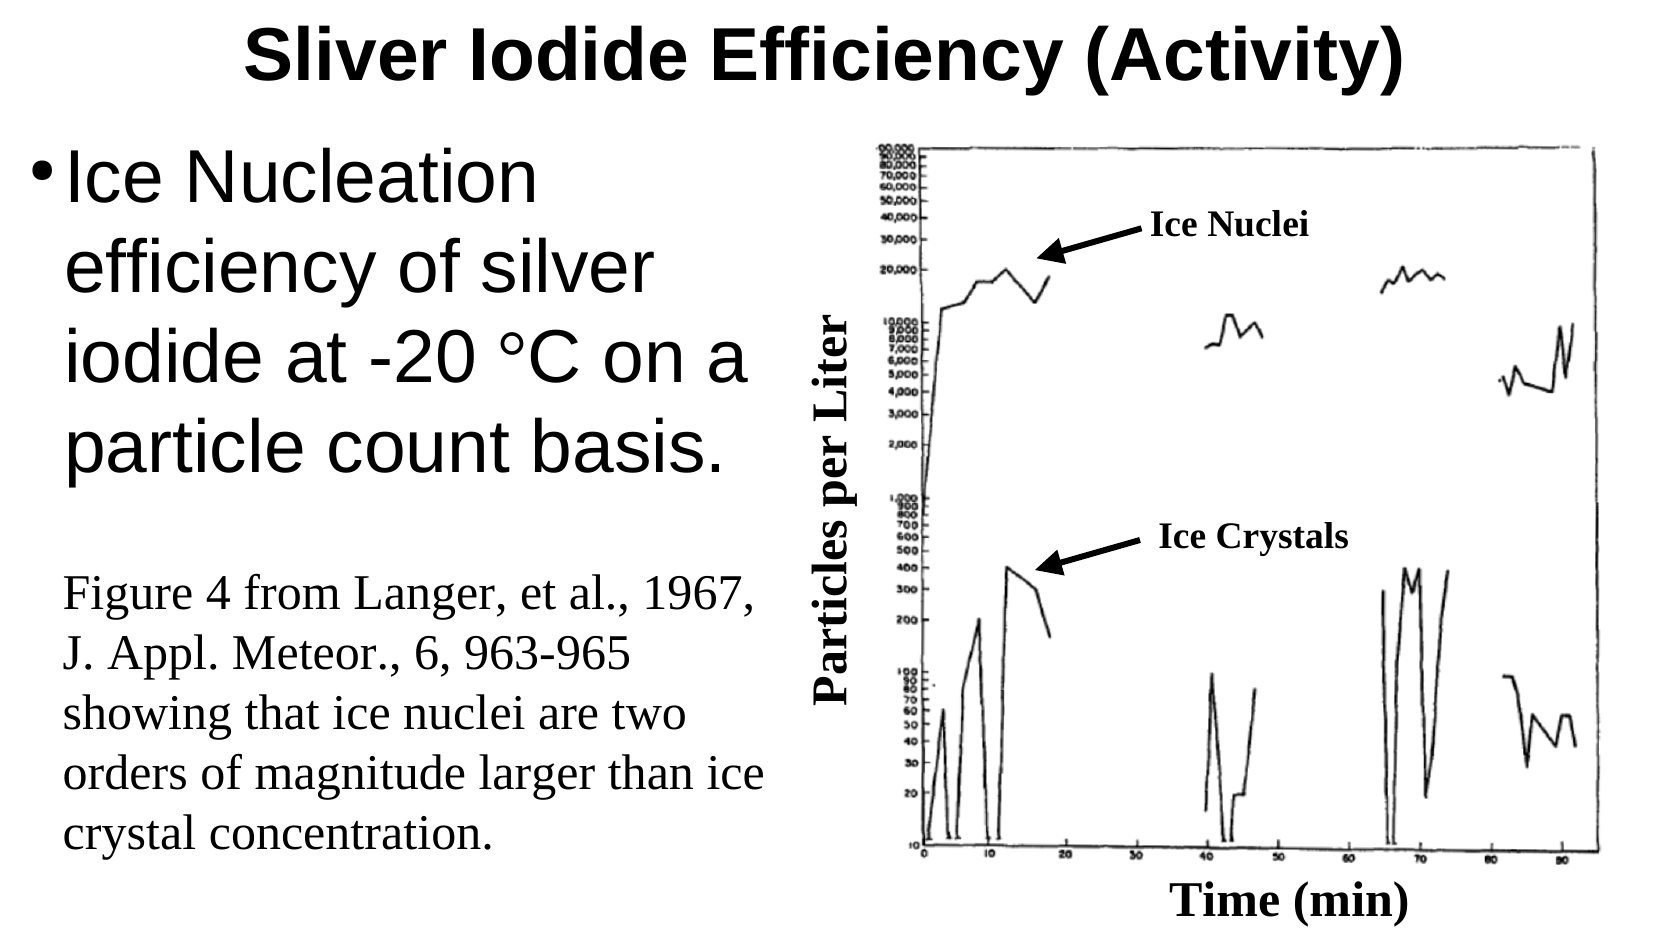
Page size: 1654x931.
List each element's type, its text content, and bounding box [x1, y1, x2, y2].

text_box Ice Crystals [1073, 510, 1434, 559]
text_box Particles per Liter [795, 225, 879, 796]
text_box Time (min) [1109, 864, 1470, 928]
text_box Ice Nuclei [1050, 197, 1411, 246]
picture [818, 133, 1624, 893]
text_box Ice Nucleation efficiency of silver iodide at -20 °C on a particle count basis. [0, 119, 778, 495]
title Sliver Iodide Efficiency (Activity) [0, 0, 1654, 101]
text_box Figure 4 from Langer, et al., 1967, J. Appl. Meteor., 6, 963-965 showing that ice nuclei are two orders of magnitude larger than ice crystal concentration. [48, 557, 781, 861]
